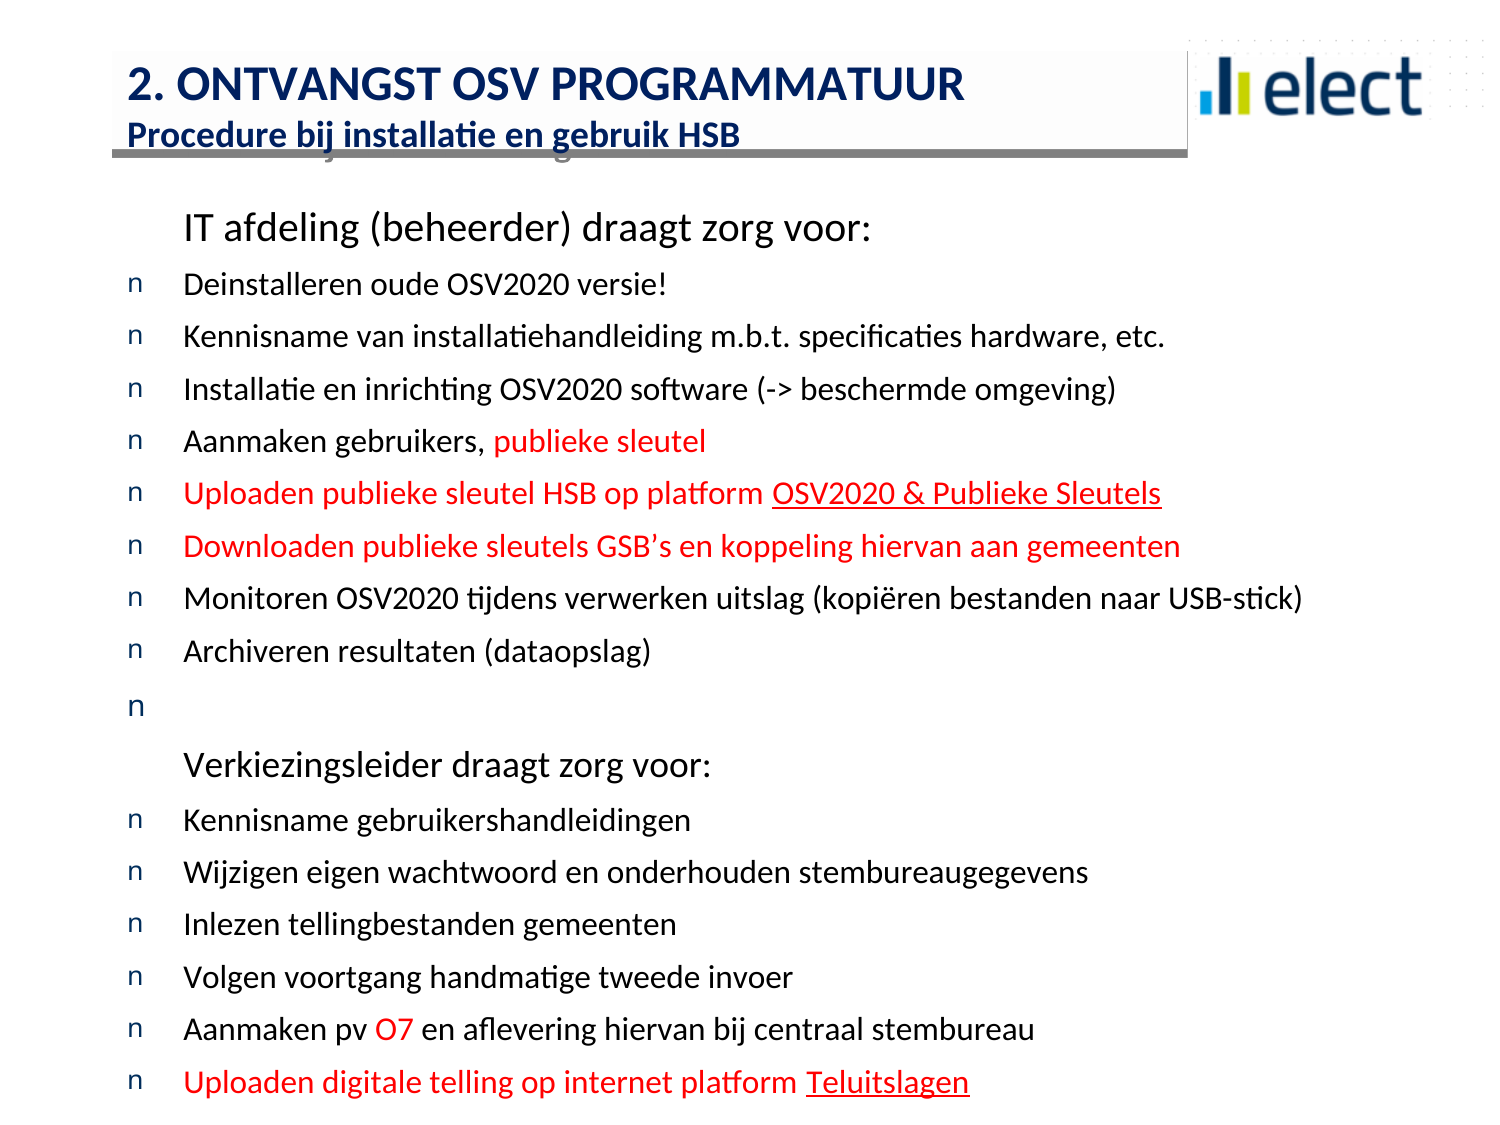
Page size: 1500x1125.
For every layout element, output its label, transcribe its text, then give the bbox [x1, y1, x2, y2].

text_box 2. ONTVANGST OSV PROGRAMMATUUR Procedure bij installatie en gebruik HSB [112, 42, 1188, 150]
list IT afdeling (beheerder) draagt zorg voor: Deinstalleren oude OSV2020 versie! Kennisname van installatiehandleiding m.b.t. specificaties hardware, etc. Installatie en inrichting OSV2020 software (-> beschermde omgeving) Aanmaken gebruikers, publieke sleutel Uploaden publieke sleutel HSB op platform OSV2020 & Publieke Sleutels Downloaden publieke sleutels GSB’s en koppeling hiervan aan gemeenten Monitoren OSV2020 tijdens verwerken uitslag (kopiëren bestanden naar USB-stick) Archiveren resultaten (dataopslag) Verkiezingsleider draagt zorg voor: Kennisname gebruikershandleidingen Wijzigen eigen wachtwoord en onderhouden stembureaugegevens Inlezen tellingbestanden gemeenten Volgen voortgang handmatige tweede invoer Aanmaken pv O7 en aflevering hiervan bij centraal stembureau Uploaden digitale telling op internet platform Teluitslagen [112, 196, 1500, 1106]
